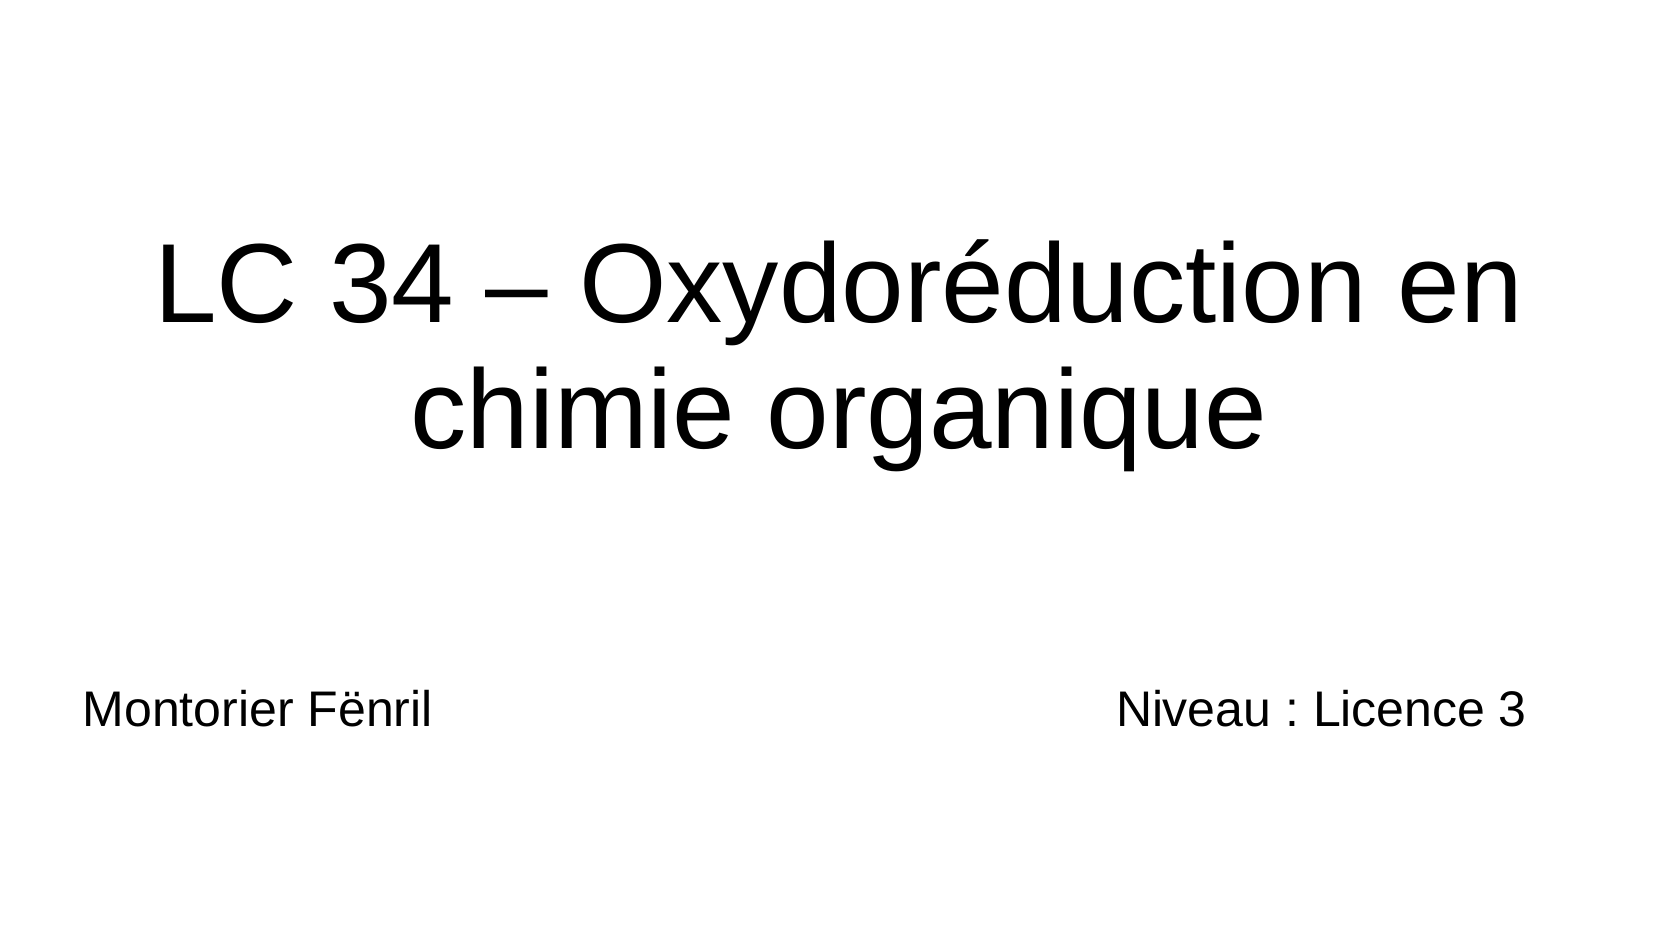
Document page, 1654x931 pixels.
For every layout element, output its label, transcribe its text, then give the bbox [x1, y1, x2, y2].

subtitle Montorier Fënril Niveau : Licence 3 [82, 661, 1571, 758]
title LC 34 – Oxydoréduction en chimie organique [94, 136, 1583, 557]
